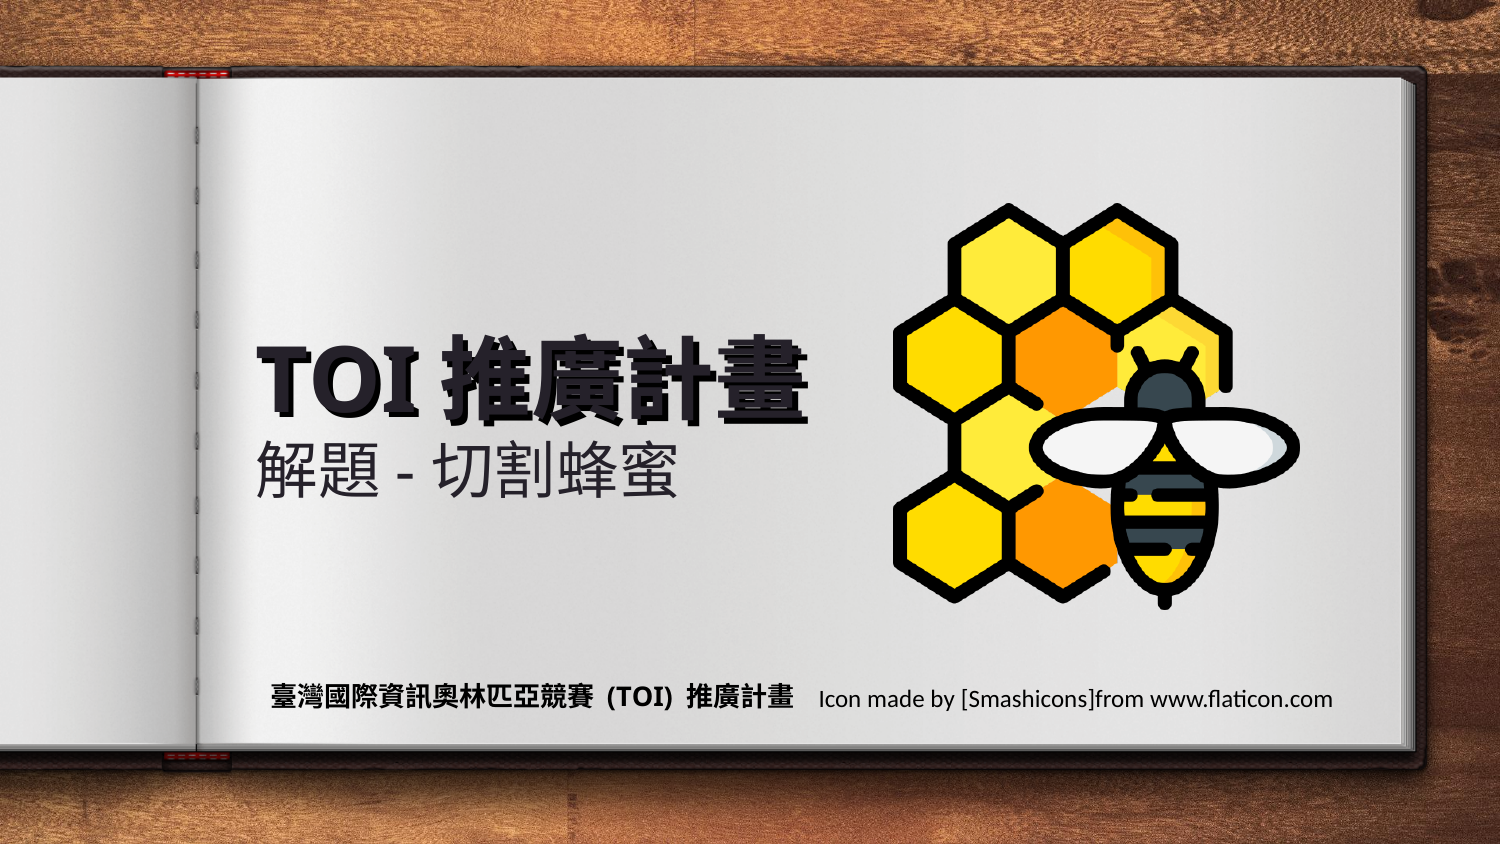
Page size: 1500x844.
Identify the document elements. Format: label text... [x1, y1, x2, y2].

text_box Icon made by [Smashicons]from www.flaticon.com [804, 675, 1385, 720]
picture [893, 203, 1300, 610]
title TOI推廣計畫 解題-切割蜂蜜 [240, 262, 893, 565]
